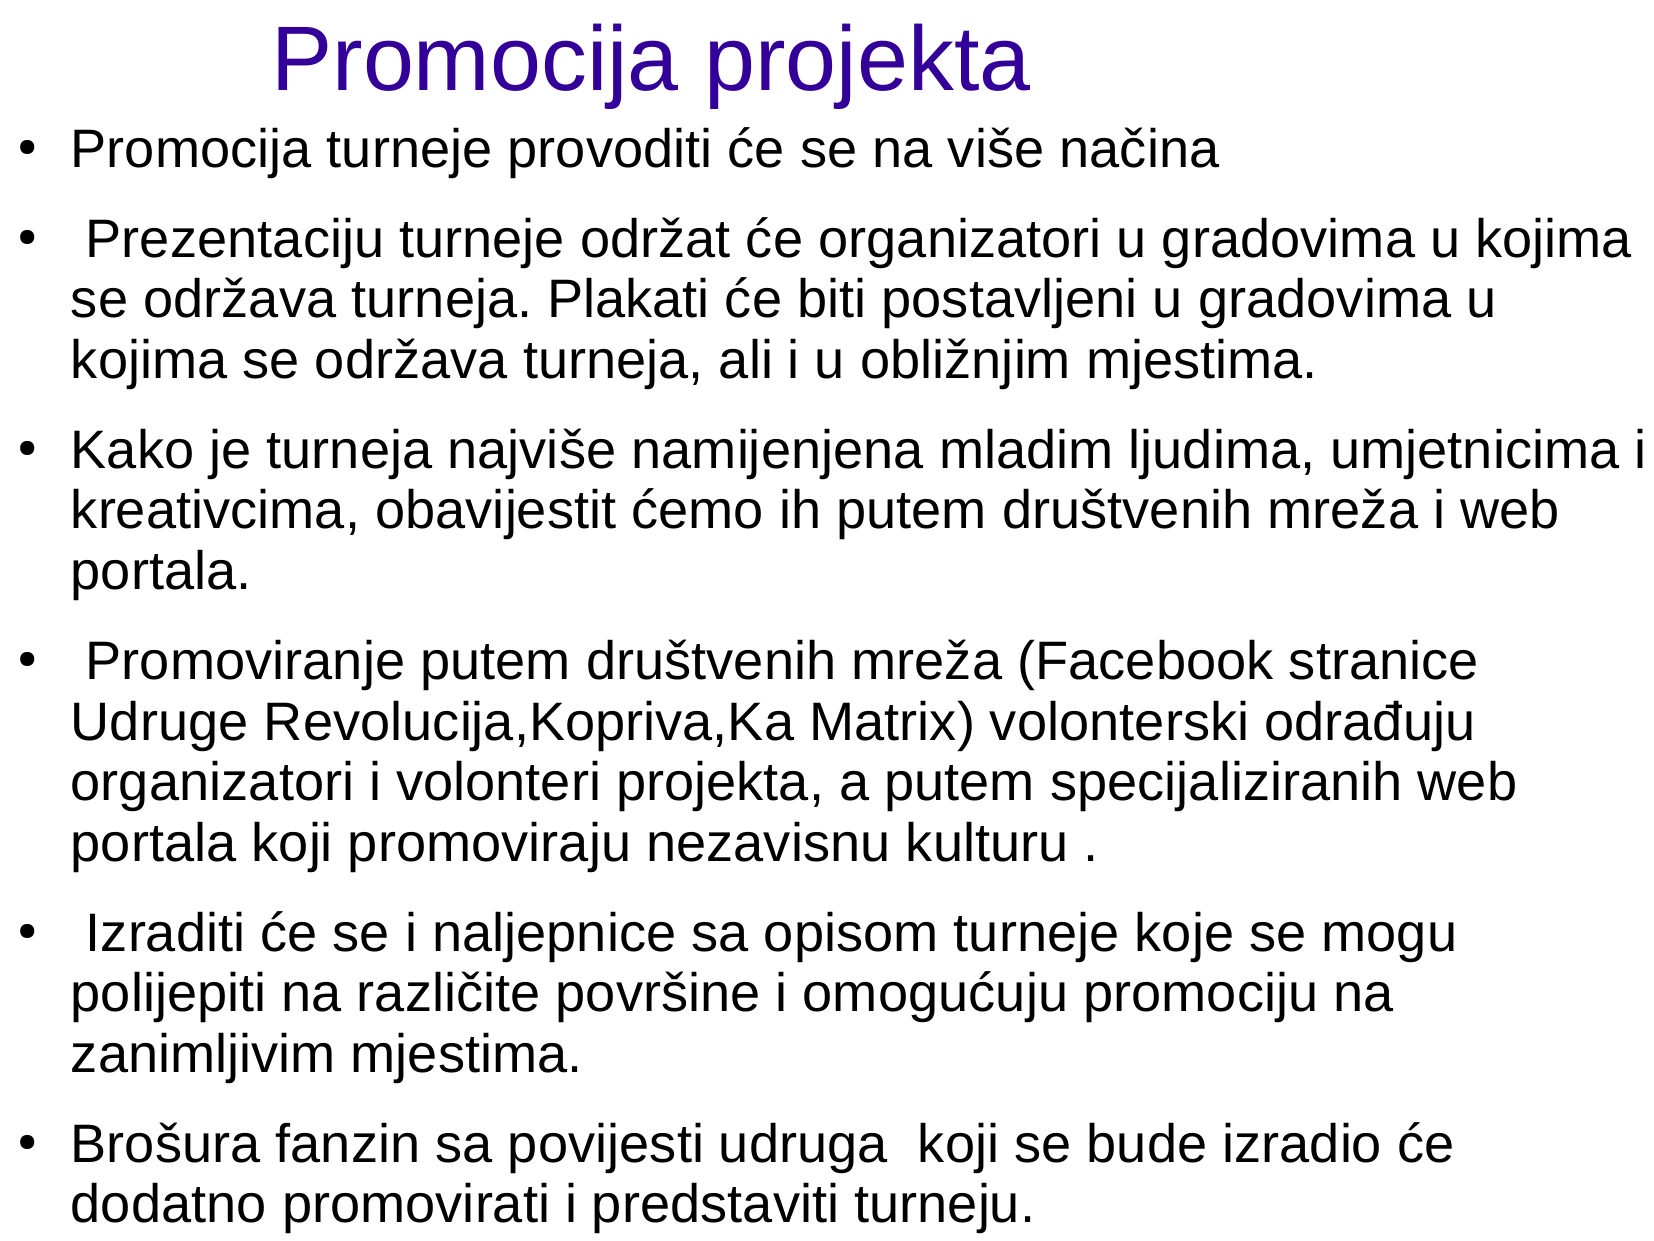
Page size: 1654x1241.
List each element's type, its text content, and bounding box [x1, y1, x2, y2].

title Promocija projekta [265, 0, 1063, 118]
list Promocija turneje provoditi će se na više načina Prezentaciju turneje održat će organizatori u gradovima u kojima se održava turneja. Plakati će biti postavljeni u gradovima u kojima se održava turneja, ali i u obližnjim mjestima. Kako je turneja najviše namijenjena mladim ljudima, umjetnicima i kreativcima, obavijestit ćemo ih putem društvenih mreža i web portala. Promoviranje putem društvenih mreža (Facebook stranice Udruge Revolucija,Kopriva,Ka Matrix) volonterski odrađuju organizatori i volonteri projekta, a putem specijaliziranih web portala koji promoviraju nezavisnu kulturu . Izraditi će se i naljepnice sa opisom turneje koje se mogu polijepiti na različite površine i omogućuju promociju na zanimljivim mjestima. Brošura fanzin sa povijesti udruga koji se bude izradio će dodatno promovirati i predstaviti turneju. [0, 118, 1654, 1235]
